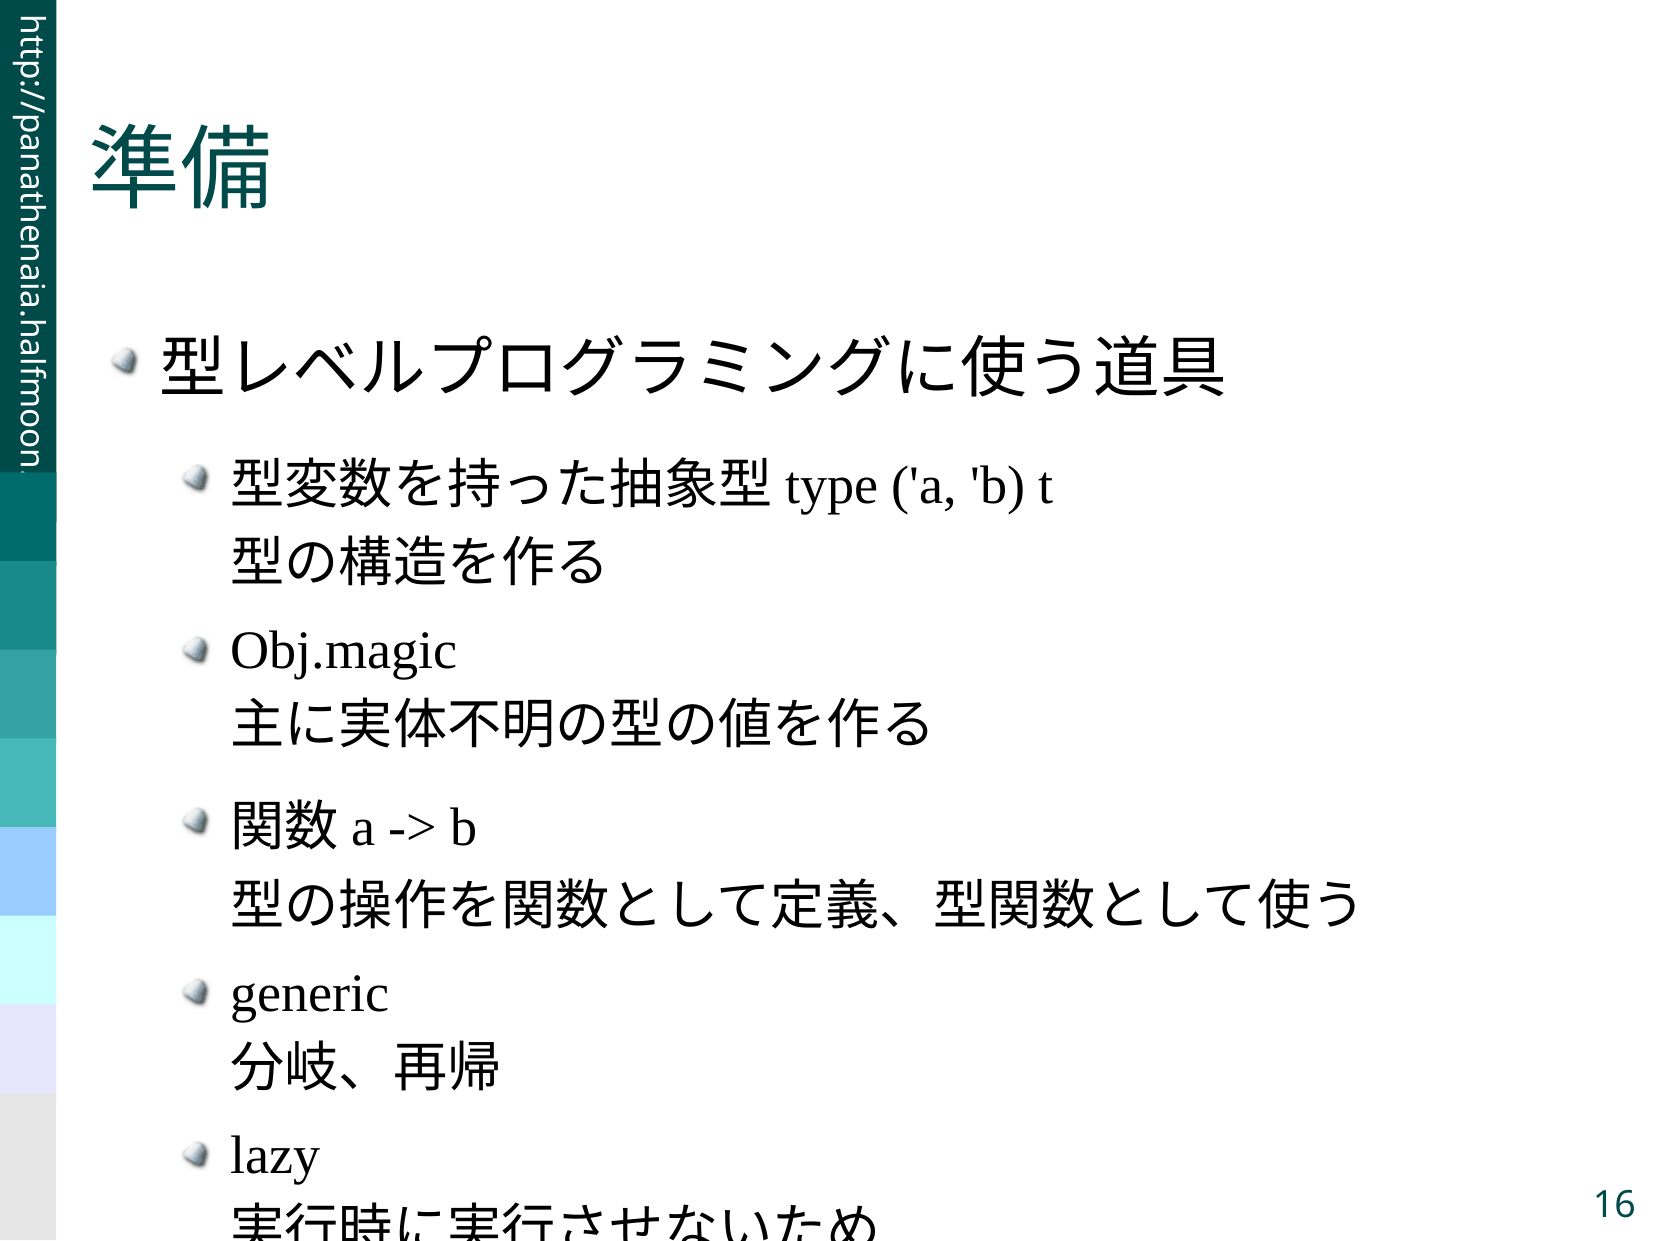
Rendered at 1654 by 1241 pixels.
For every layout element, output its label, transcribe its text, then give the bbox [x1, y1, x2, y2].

list 型レベルプログラミングに使う道具 型変数を持った抽象型 type ('a, 'b) t 型の構造を作る Obj.magic 主に実体不明の型の値を作る 関数 a -> b 型の操作を関数として定義、型関数として使う generic 分岐、再帰 lazy 実行時に実行させないため lazy (let (_: 'a lazy_t) = lazy (expr) in (Obj.magic 0: 'a * 'a)) 型のパターンマッチングで型の要素を取り出す [88, 313, 1577, 1193]
title 準備 [88, 57, 1577, 265]
